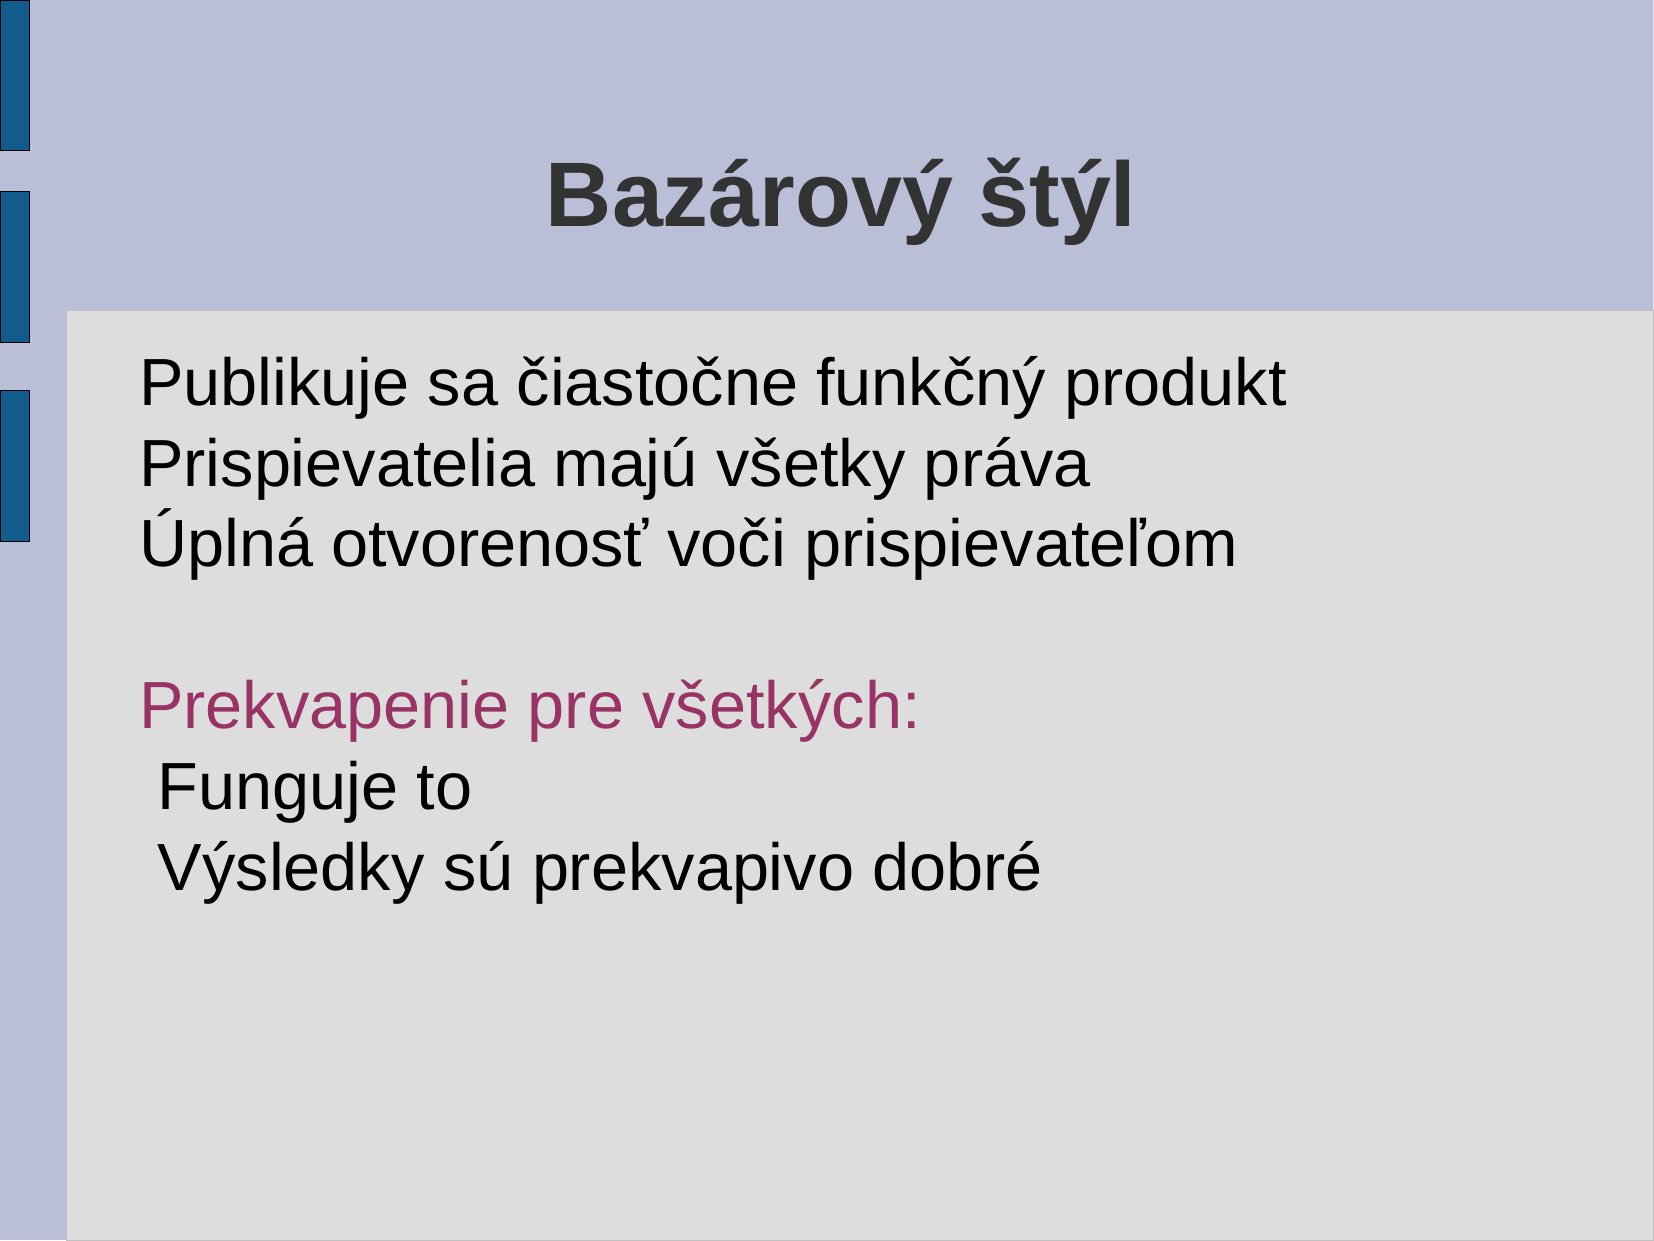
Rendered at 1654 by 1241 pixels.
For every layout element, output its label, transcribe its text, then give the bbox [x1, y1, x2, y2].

list Publikuje sa čiastočne funkčný produkt Prispievatelia majú všetky práva Úplná otvorenosť voči prispievateľom Prekvapenie pre všetkých: Funguje to Výsledky sú prekvapivo dobré [121, 344, 1534, 1127]
title Bazárový štýl [59, 91, 1625, 299]
